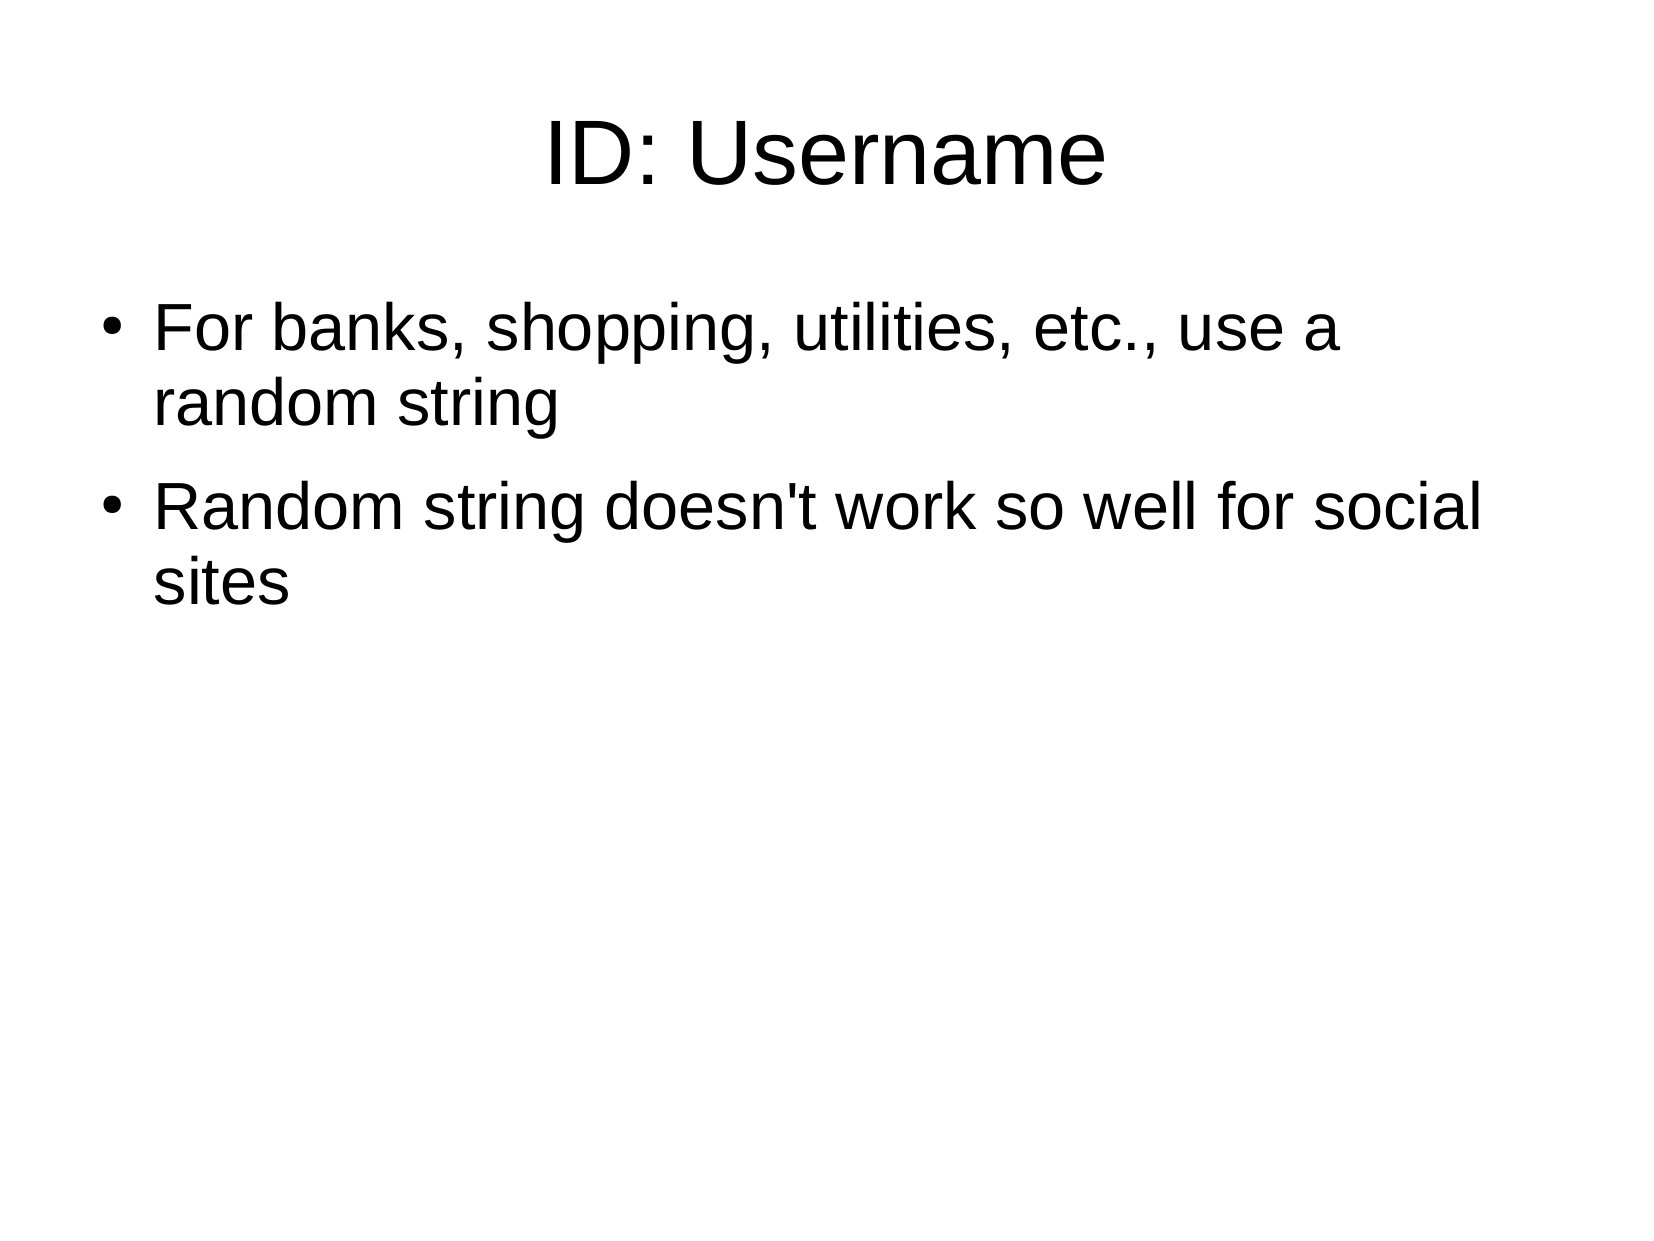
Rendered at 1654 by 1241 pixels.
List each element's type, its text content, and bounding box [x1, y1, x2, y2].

list For banks, shopping, utilities, etc., use a random string Random string doesn't work so well for social sites [82, 290, 1538, 1010]
title ID: Username [82, 49, 1571, 257]
